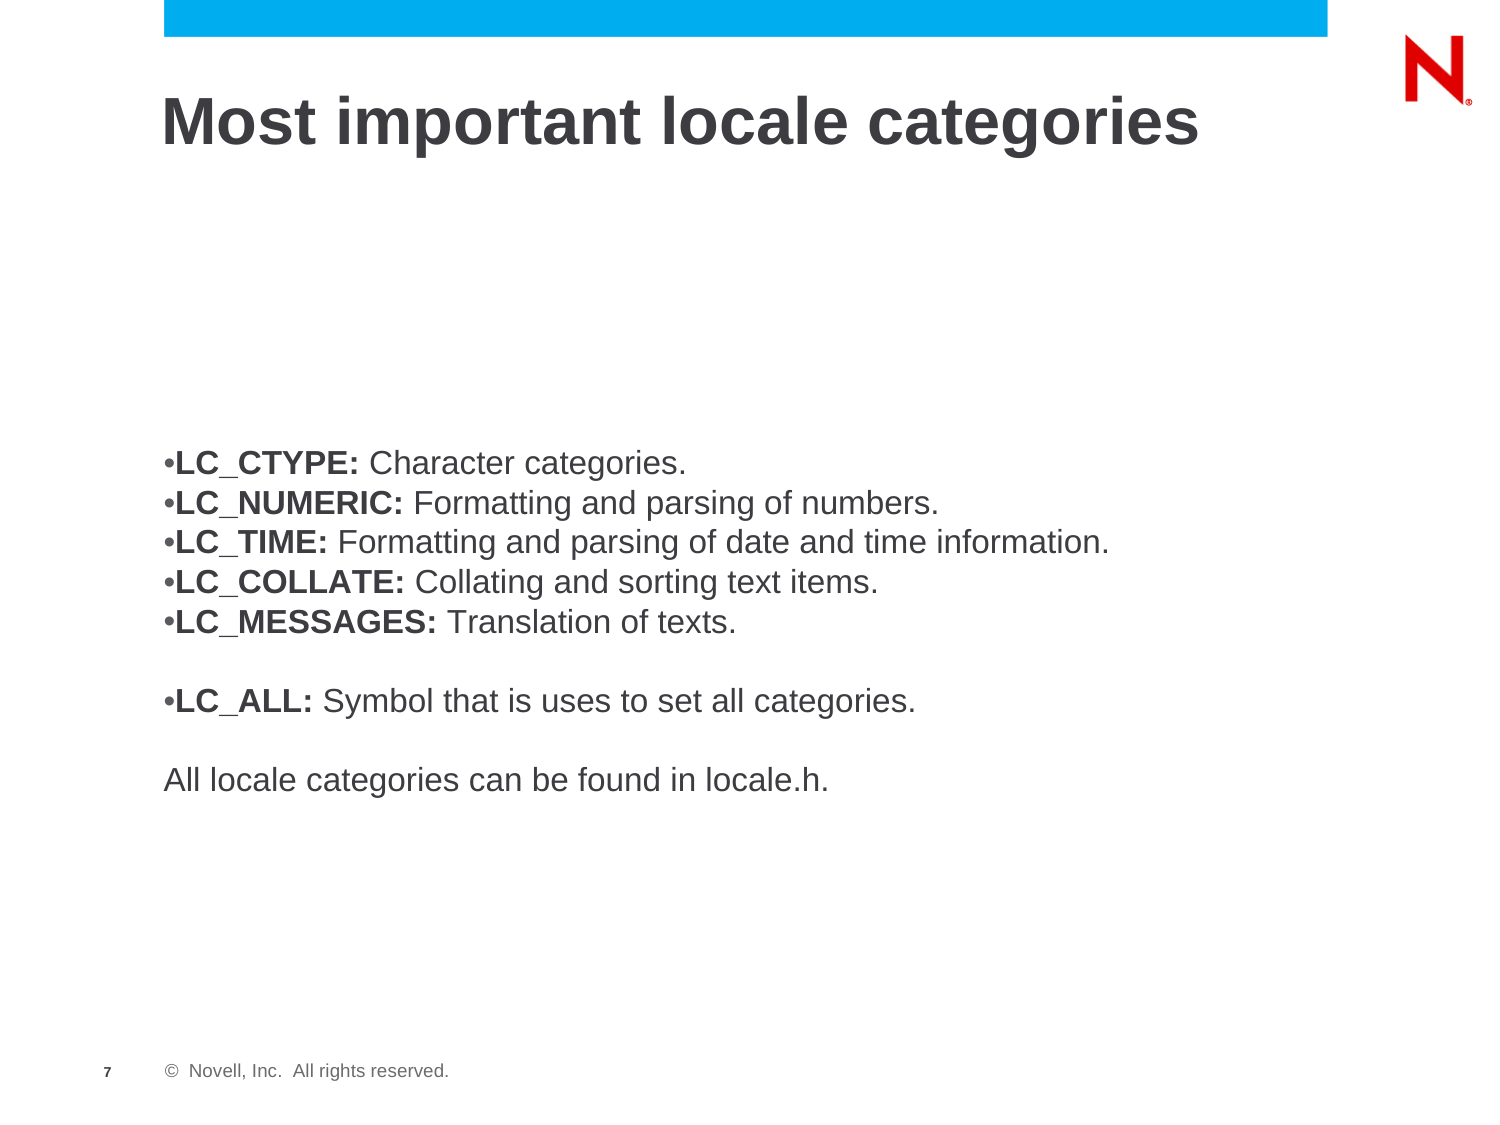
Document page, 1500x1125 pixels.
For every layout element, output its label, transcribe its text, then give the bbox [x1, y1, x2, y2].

title Most important locale categories [161, 41, 1383, 205]
picture [1403, 32, 1473, 107]
subtitle LC_CTYPE: Character categories. LC_NUMERIC: Formatting and parsing of numbers. LC_TIME: Formatting and parsing of date and time information. LC_COLLATE: Collating and sorting text items. LC_MESSAGES: Translation of texts. LC_ALL: Symbol that is uses to set all categories. All locale categories can be found in locale.h. [163, 254, 1404, 986]
